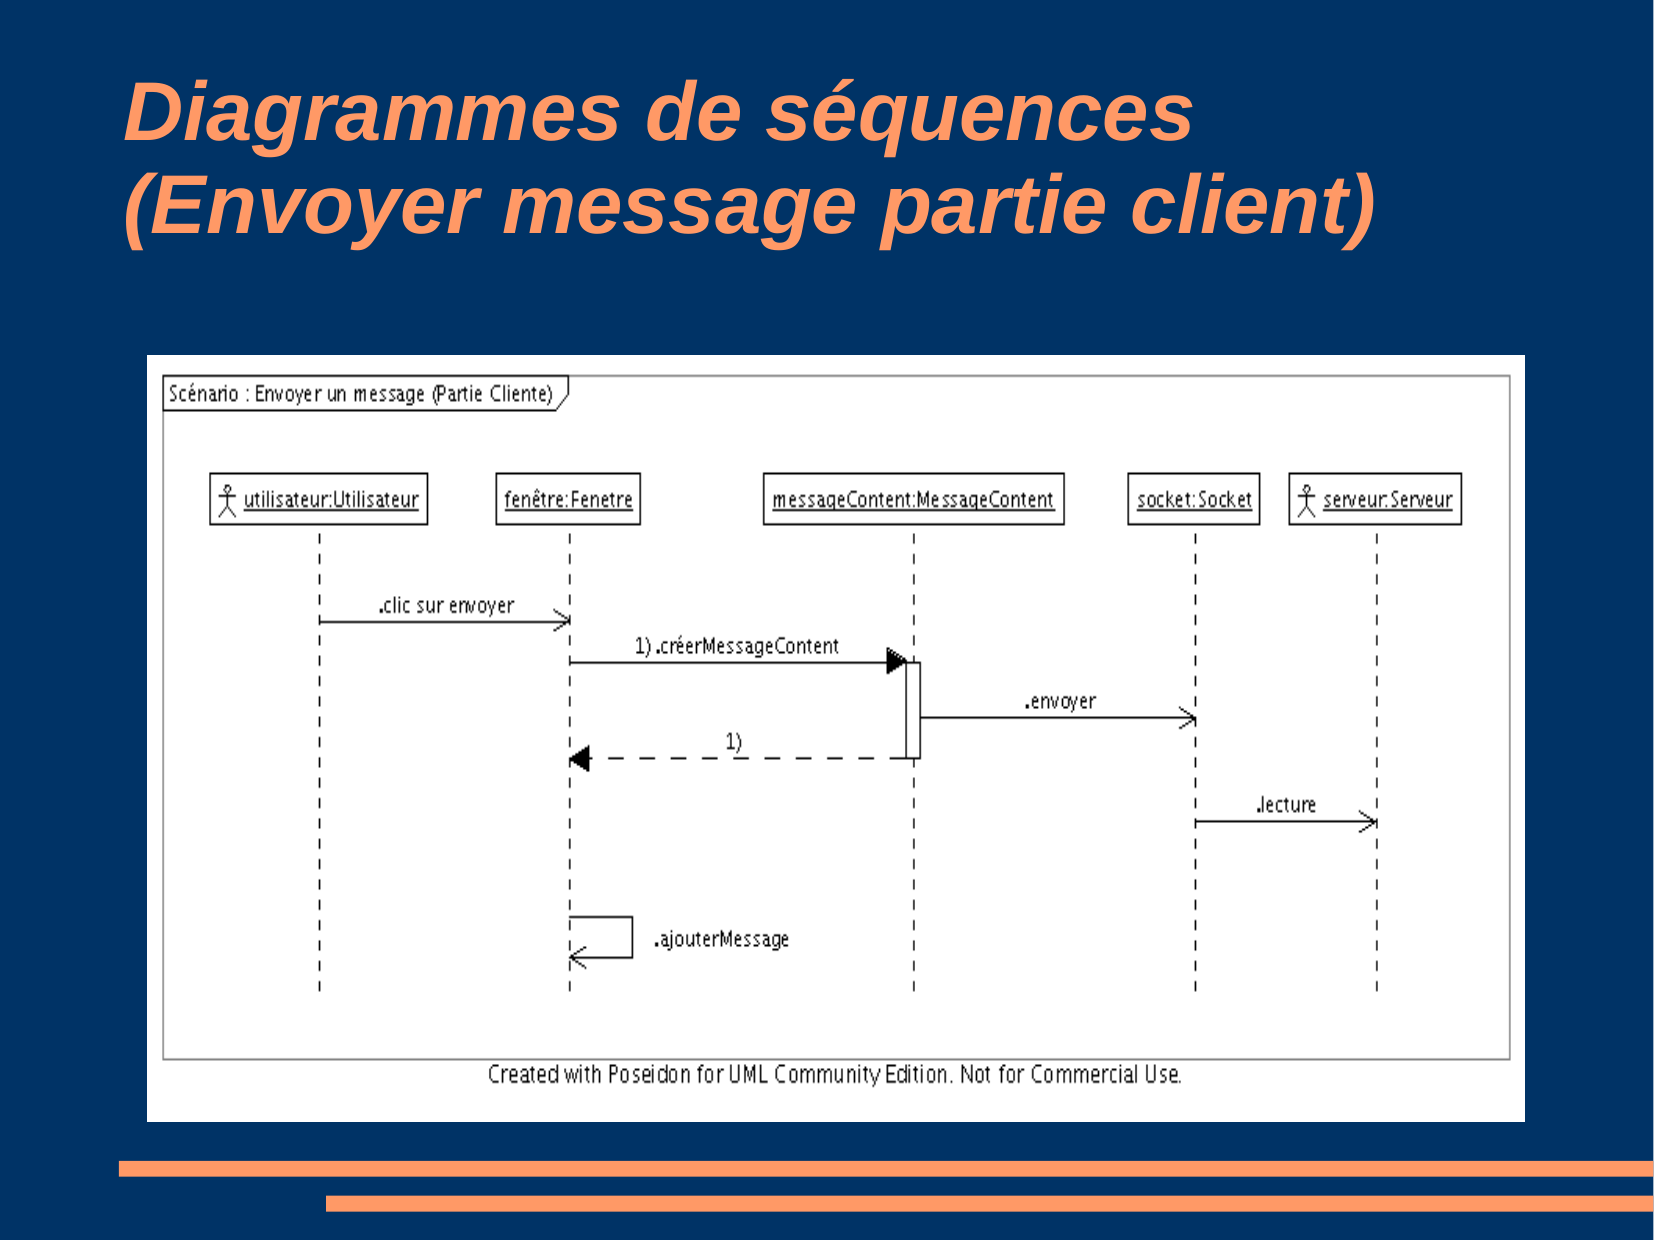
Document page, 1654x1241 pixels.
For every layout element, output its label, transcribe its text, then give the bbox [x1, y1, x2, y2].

chart [121, 322, 1561, 1132]
picture [147, 355, 1525, 1123]
title Diagrammes de séquences (Envoyer message partie client) [123, 50, 1536, 266]
